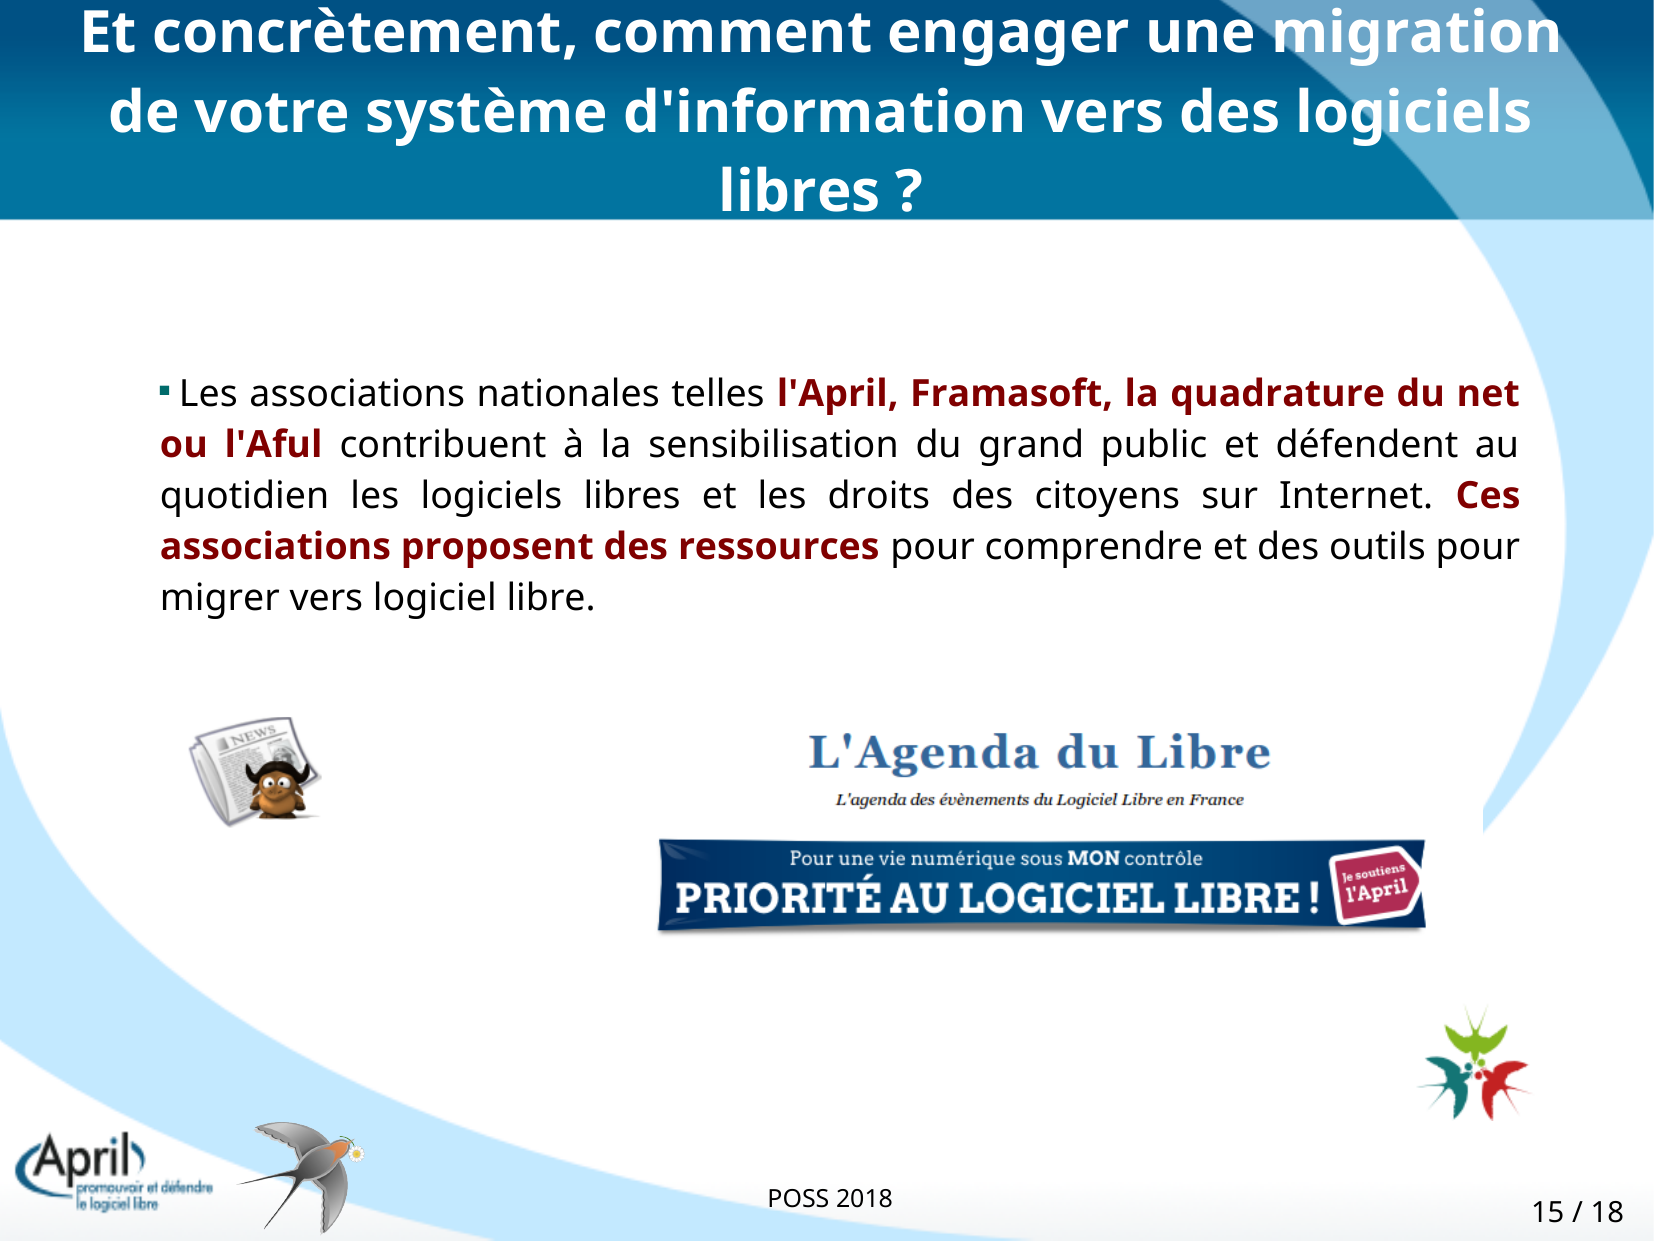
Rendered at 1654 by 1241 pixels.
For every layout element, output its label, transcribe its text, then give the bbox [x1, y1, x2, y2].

text_box Les associations nationales telles l'April, Framasoft, la quadrature du net ou l'Aful contribuent à la sensibilisation du grand public et défendent au quotidien les logiciels libres et les droits des citoyens sur Internet. Ces associations proposent des ressources pour comprendre et des outils pour migrer vers logiciel libre. [145, 265, 1536, 938]
title Et concrètement, comment engager une migration de votre système d'information vers des logiciels libres ? [76, 5, 1565, 213]
picture [0, 0, 1654, 1241]
